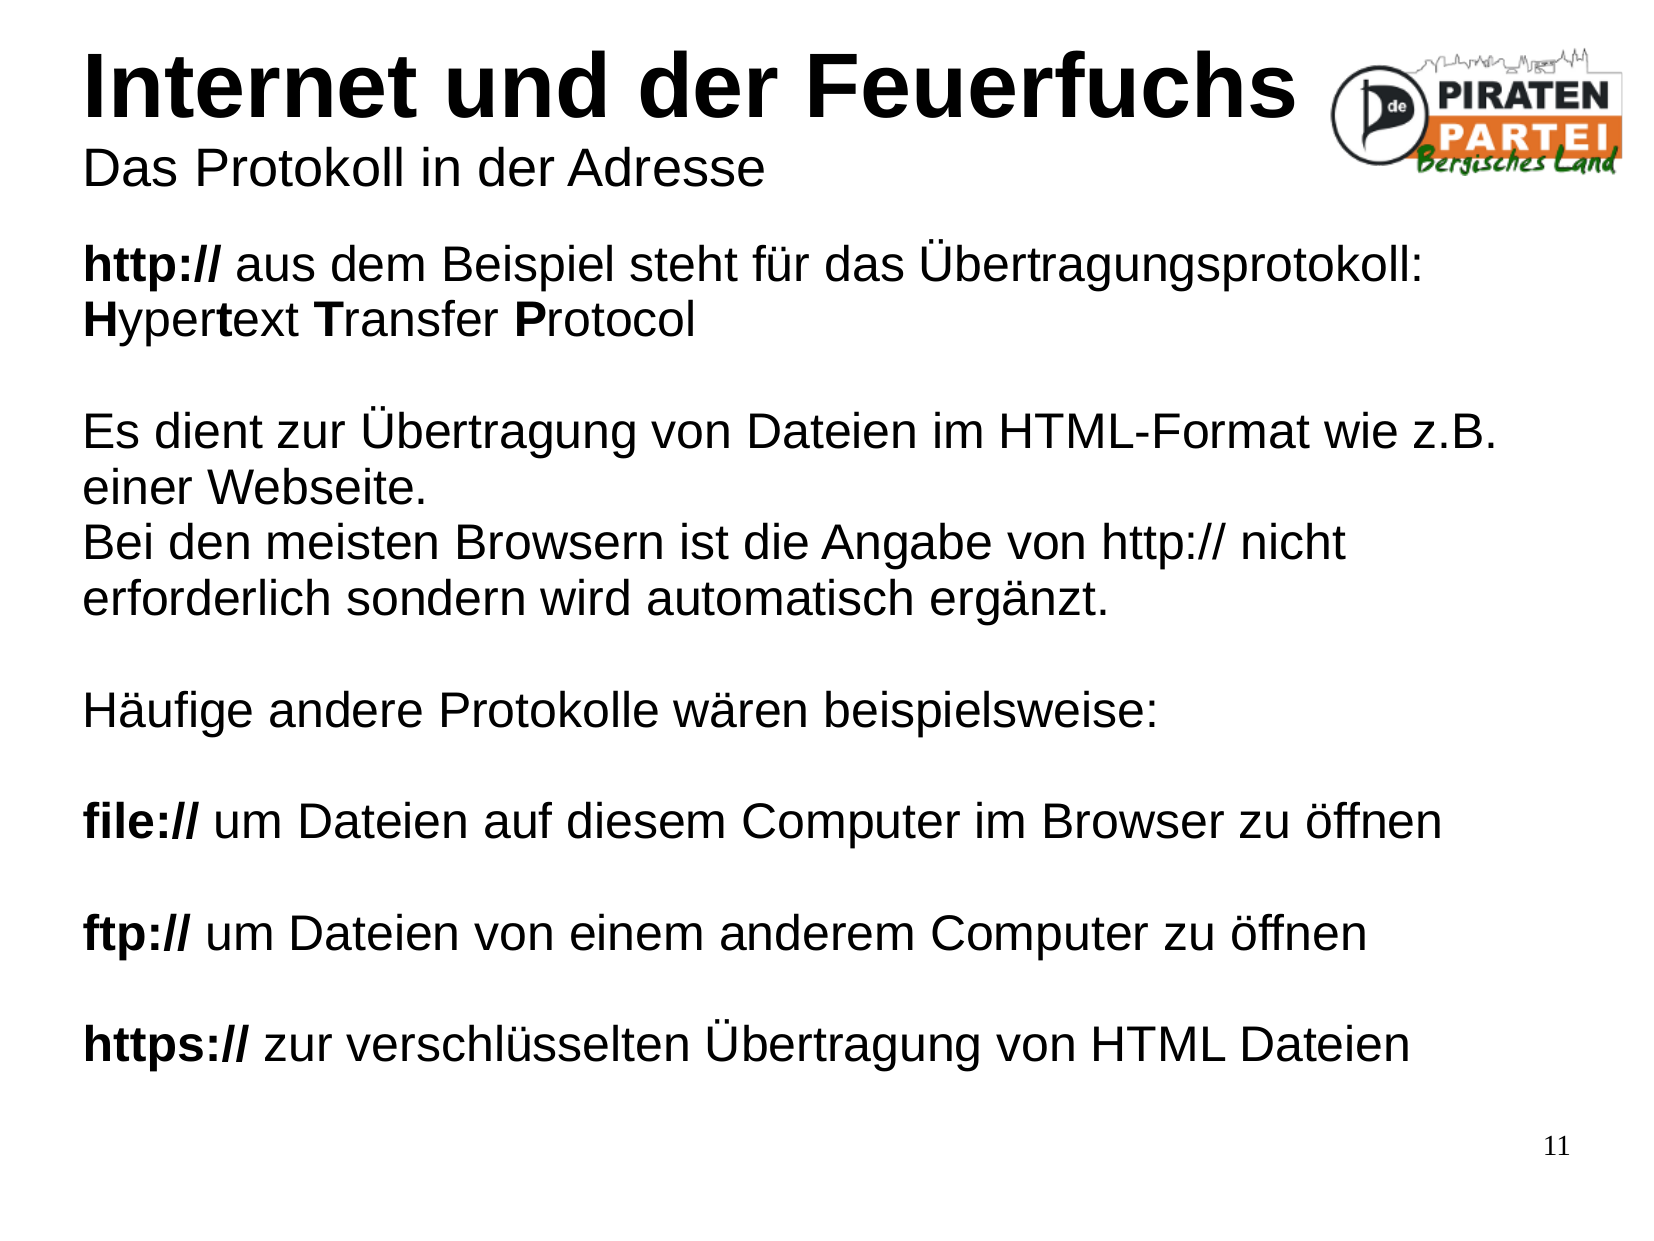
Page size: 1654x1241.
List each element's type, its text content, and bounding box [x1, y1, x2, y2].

picture [1328, 47, 1625, 176]
subtitle http:// aus dem Beispiel steht für das Übertragungsprotokoll: Hypertext Transfer Protocol Es dient zur Übertragung von Dateien im HTML-Format wie z.B. einer Webseite. Bei den meisten Browsern ist die Angabe von http:// nicht erforderlich sondern wird automatisch ergänzt. Häufige andere Protokolle wären beispielsweise: file:// um Dateien auf diesem Computer im Browser zu öffnen ftp:// um Dateien von einem anderem Computer zu öffnen https:// zur verschlüsselten Übertragung von HTML Dateien [82, 206, 1571, 1102]
title Internet und der Feuerfuchs Das Protokoll in der Adresse [82, 34, 1571, 198]
